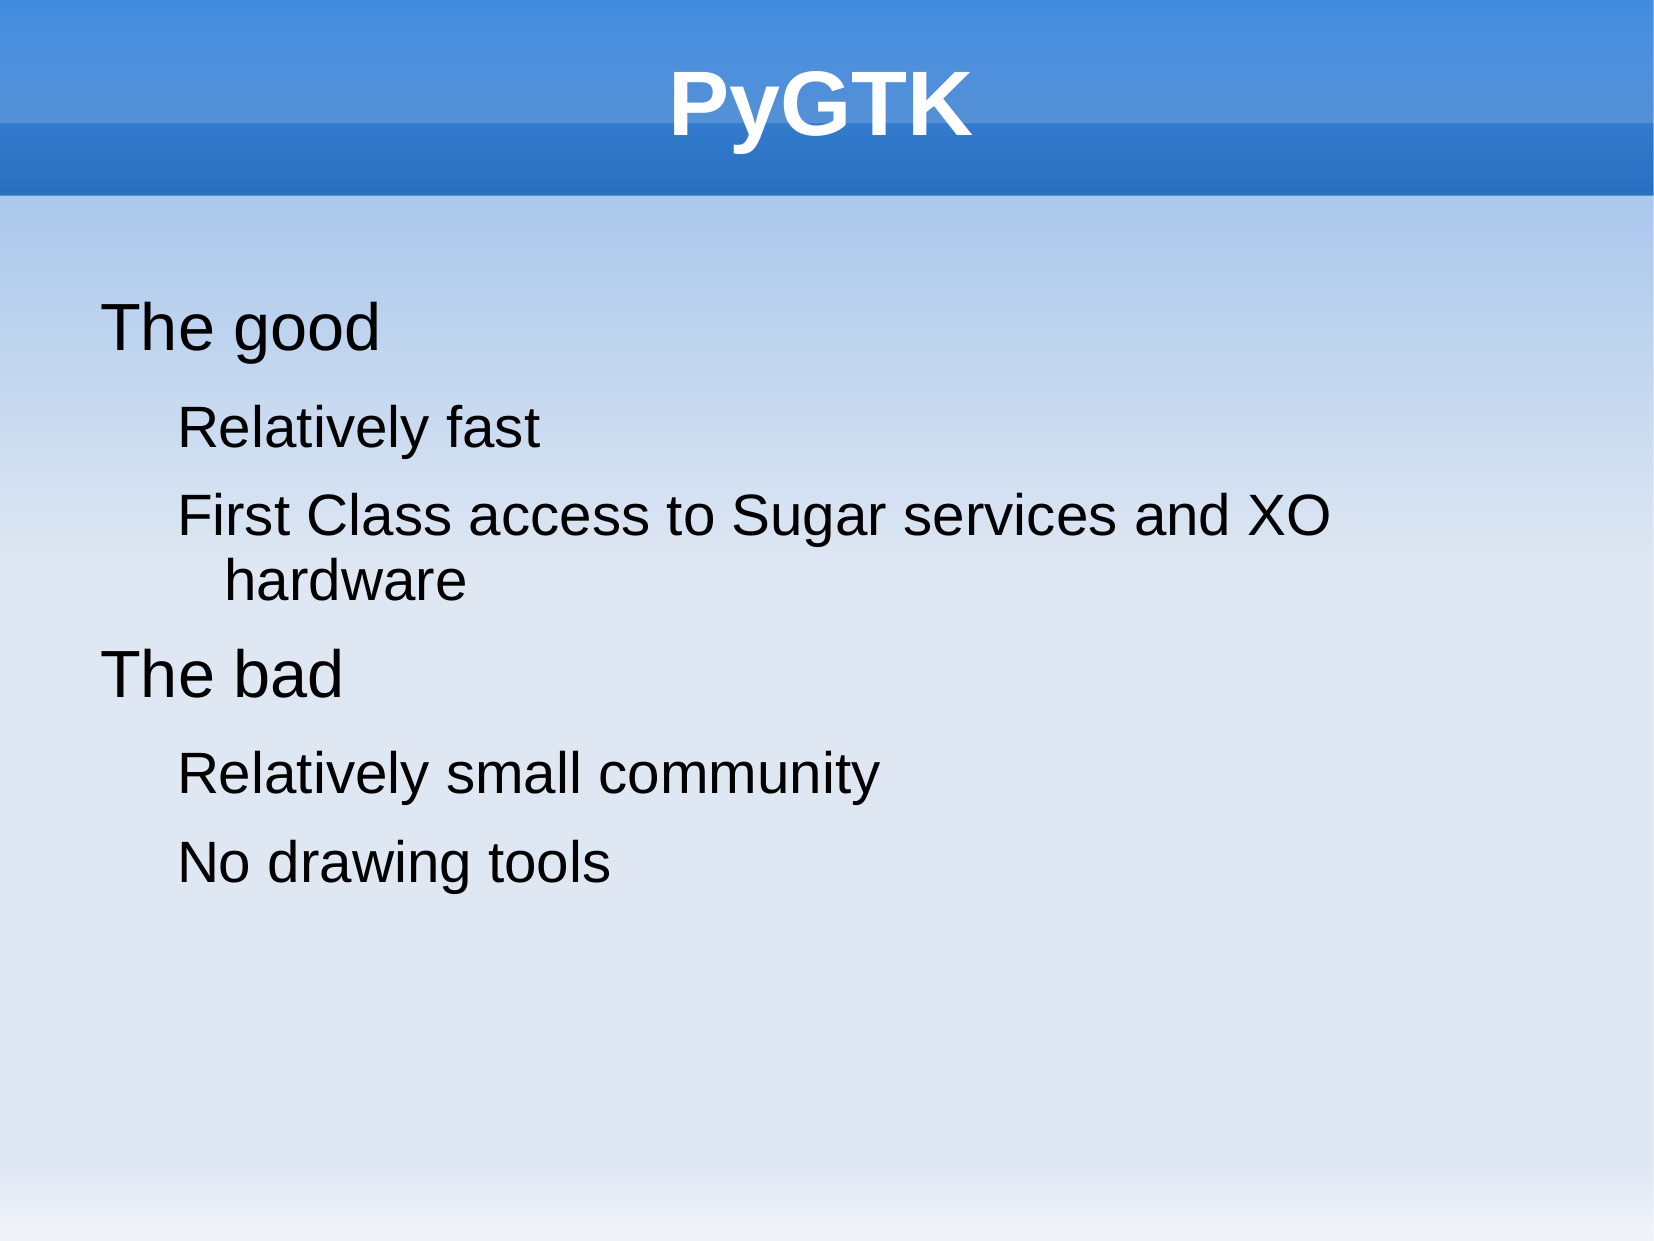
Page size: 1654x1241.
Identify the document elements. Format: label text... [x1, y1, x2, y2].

title PyGTK [76, 7, 1565, 200]
picture [0, 0, 1654, 1241]
list The good Relatively fast First Class access to Sugar services and XO hardware The bad Relatively small community No drawing tools [82, 290, 1571, 1094]
